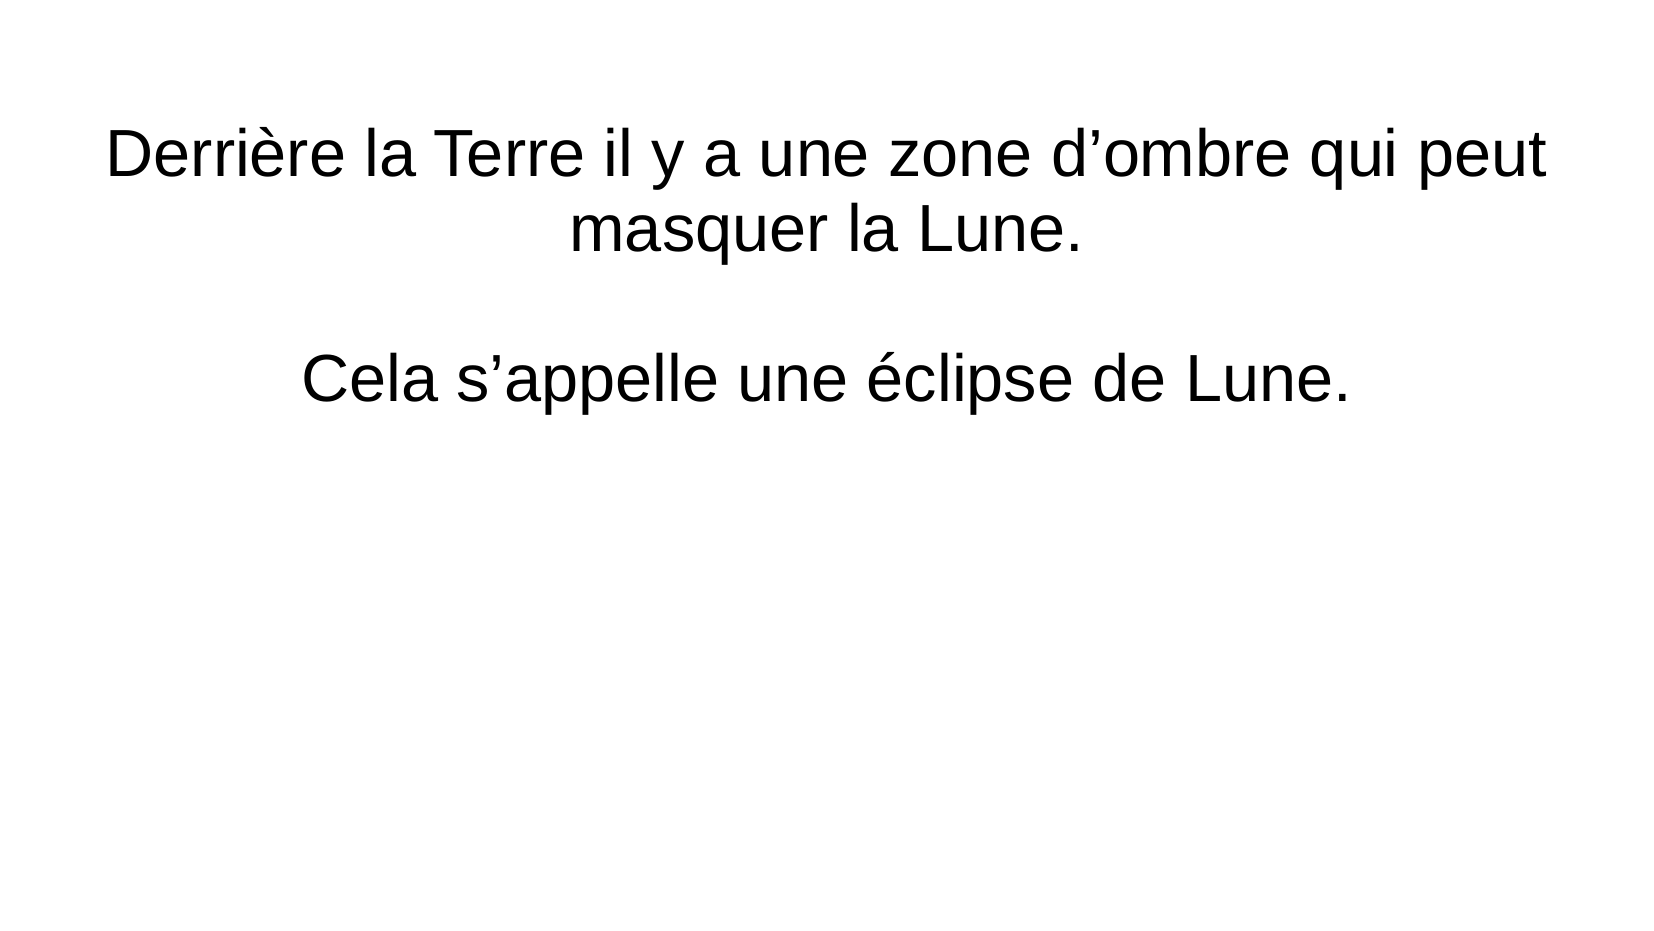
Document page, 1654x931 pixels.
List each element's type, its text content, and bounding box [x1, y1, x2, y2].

subtitle Derrière la Terre il y a une zone d’ombre qui peut masquer la Lune. Cela s’appelle une éclipse de Lune. [82, 88, 1571, 443]
